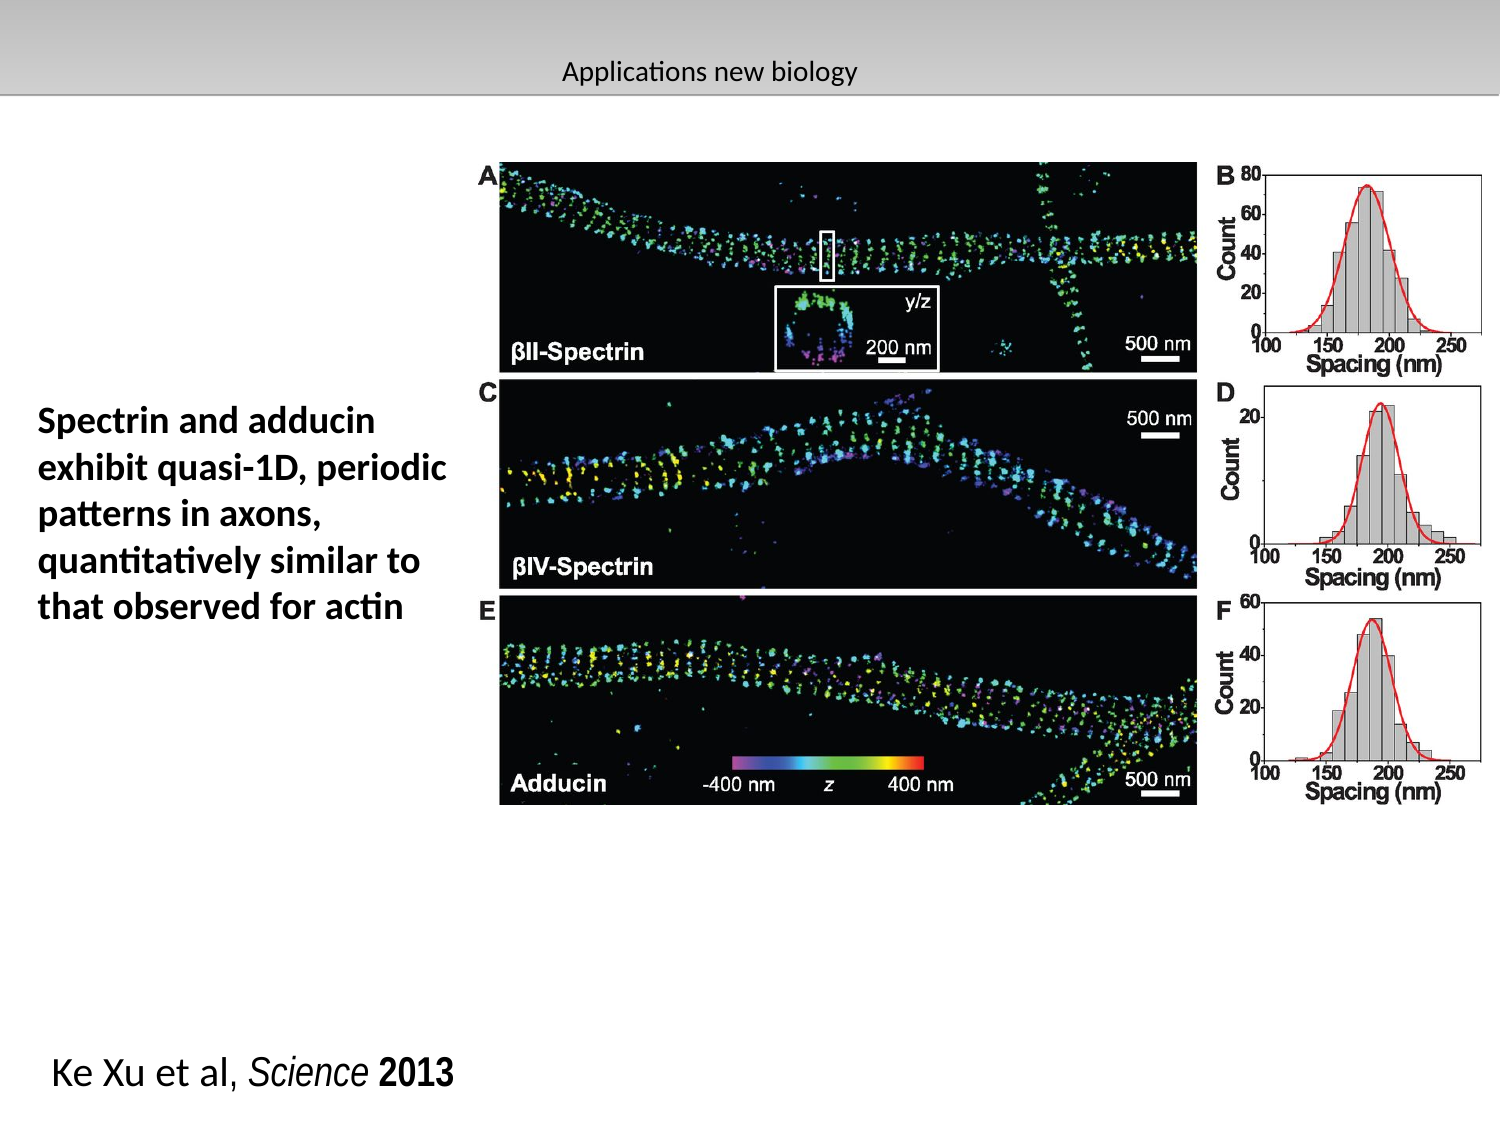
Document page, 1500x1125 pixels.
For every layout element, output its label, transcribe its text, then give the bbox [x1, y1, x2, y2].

title Applications new biology [75, 36, 1346, 139]
picture [478, 162, 1482, 806]
text_box Ke Xu et al, Science 2013 [36, 1037, 479, 1104]
text_box Spectrin and adducin exhibit quasi-1D, periodic patterns in axons, quantitatively similar to that observed for actin [23, 387, 479, 635]
